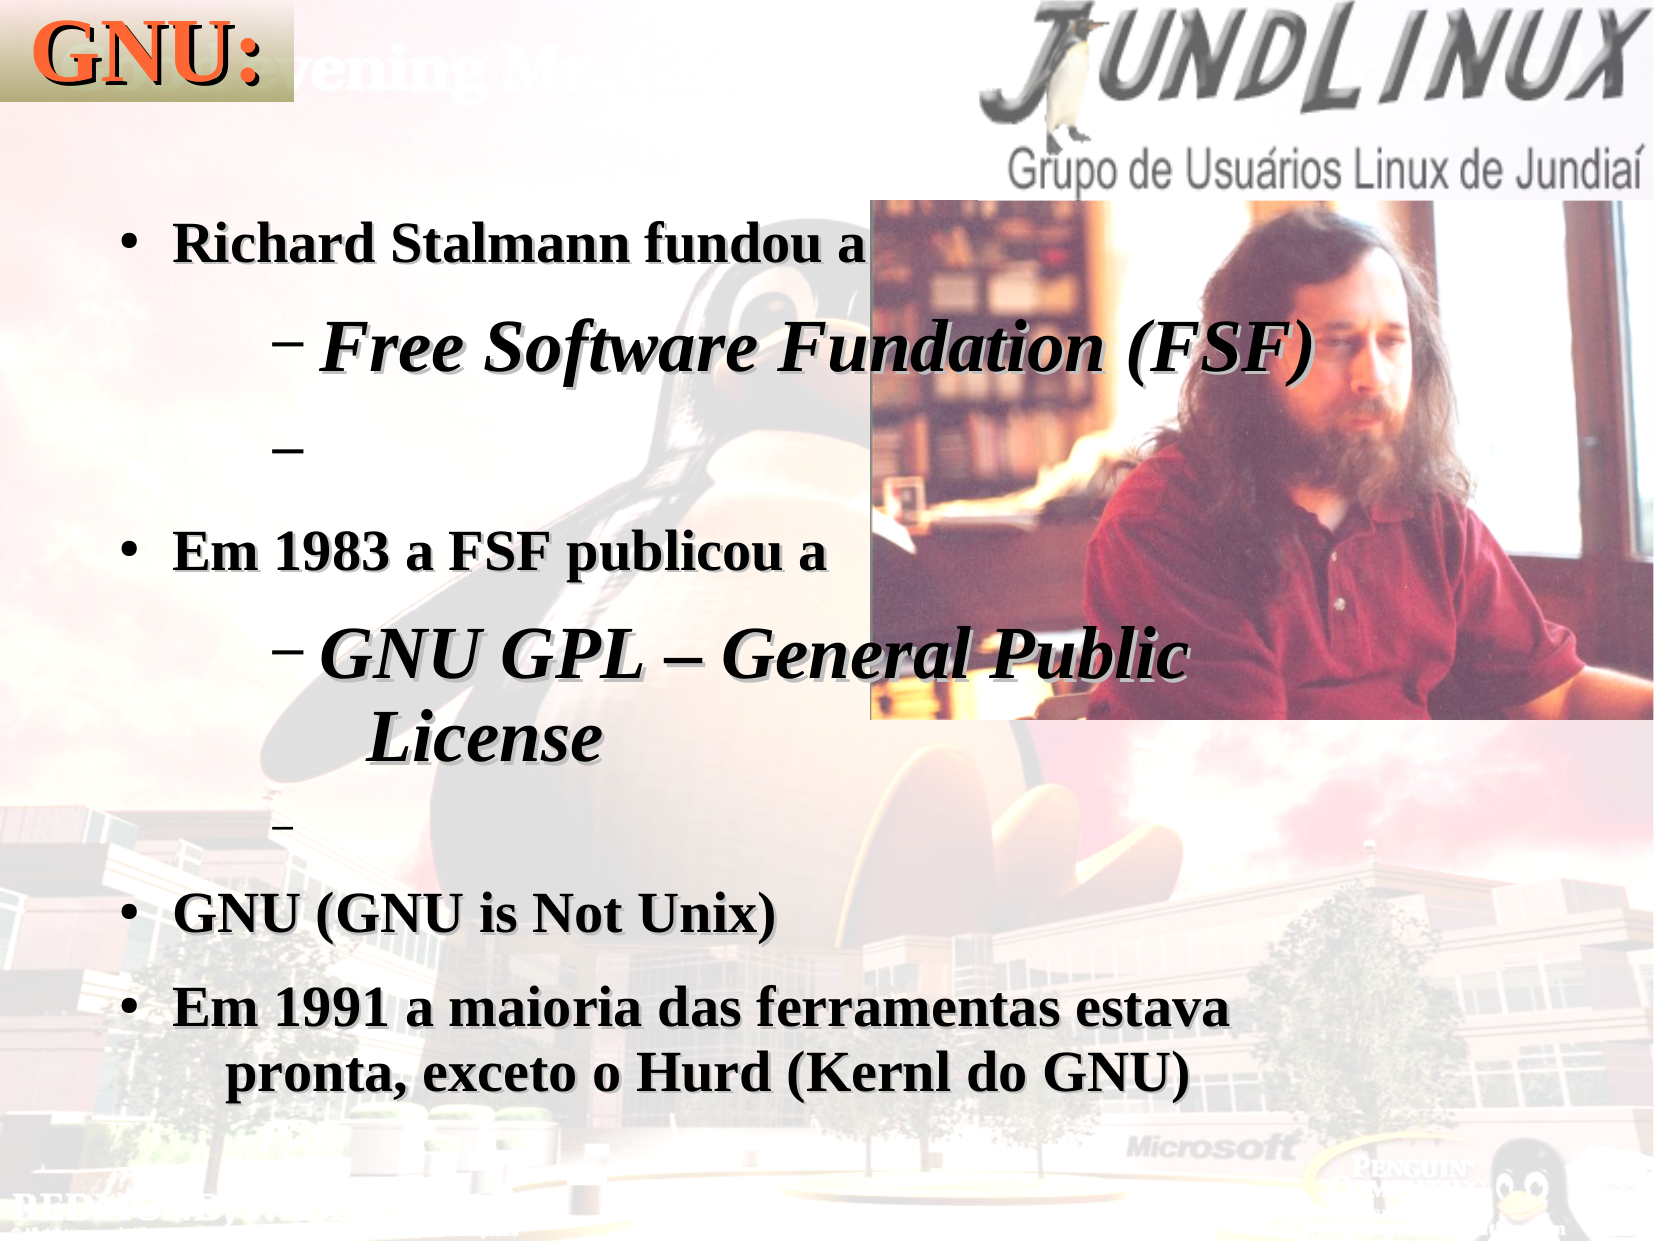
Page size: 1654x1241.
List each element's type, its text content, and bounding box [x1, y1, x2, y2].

text_box GNU: [0, 0, 294, 102]
picture [0, 0, 1654, 1241]
list Richard Stalmann fundou a Free Software Fundation (FSF) Em 1983 a FSF publicou a GNU GPL – General Public License GNU (GNU is Not Unix) Em 1991 a maioria das ferramentas estava pronta, exceto o Hurd (Kernl do GNU) [83, 210, 1349, 1112]
